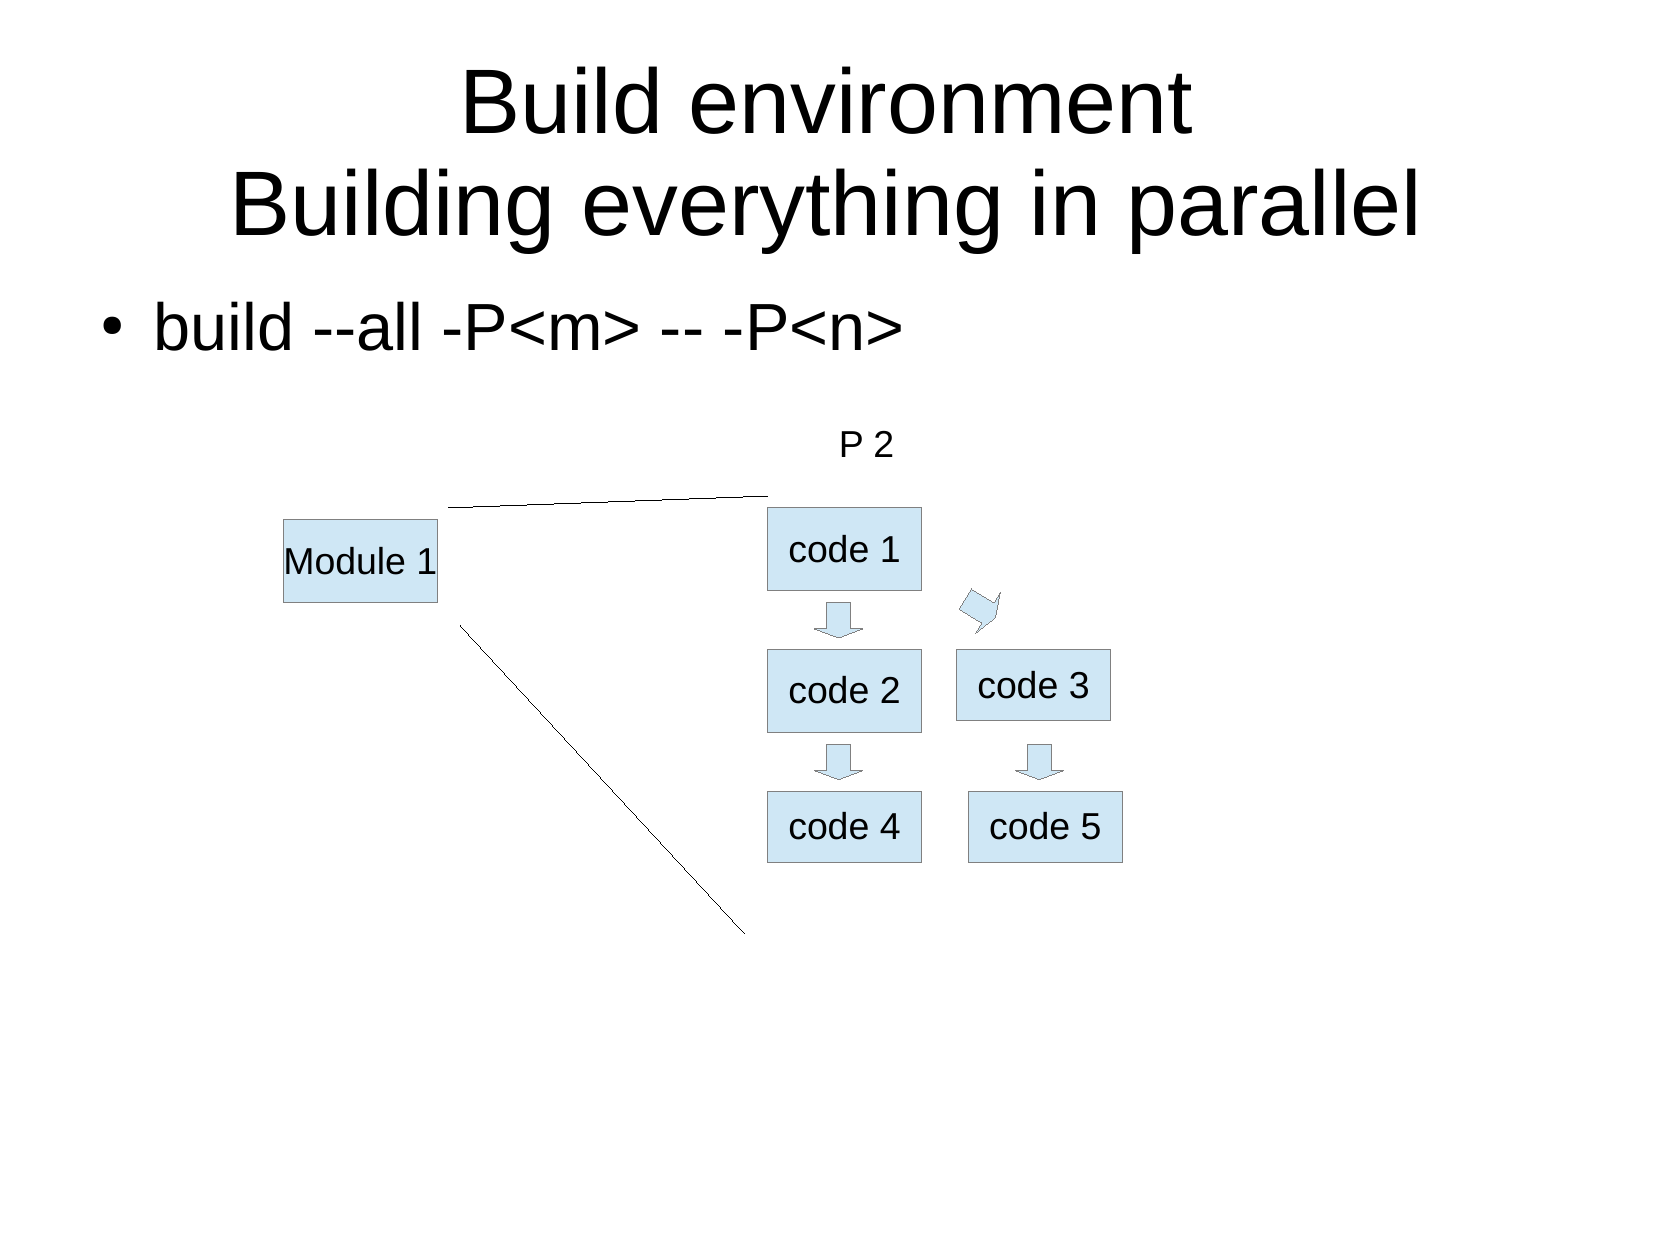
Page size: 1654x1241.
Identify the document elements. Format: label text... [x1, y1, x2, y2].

text_box [814, 602, 863, 638]
text_box [814, 744, 863, 780]
text_box [959, 588, 1001, 634]
list build --all -P<m> -- -P<n> [82, 290, 1571, 1109]
text_box code 4 [767, 791, 922, 863]
text_box code 3 [956, 649, 1111, 721]
text_box code 2 [767, 649, 922, 733]
text_box P 2 [824, 415, 910, 473]
text_box Module 1 [283, 519, 438, 603]
text_box code 5 [968, 791, 1123, 863]
text_box code 1 [767, 507, 922, 591]
text_box [1015, 744, 1064, 780]
title Build environment Building everything in parallel [82, 49, 1571, 257]
